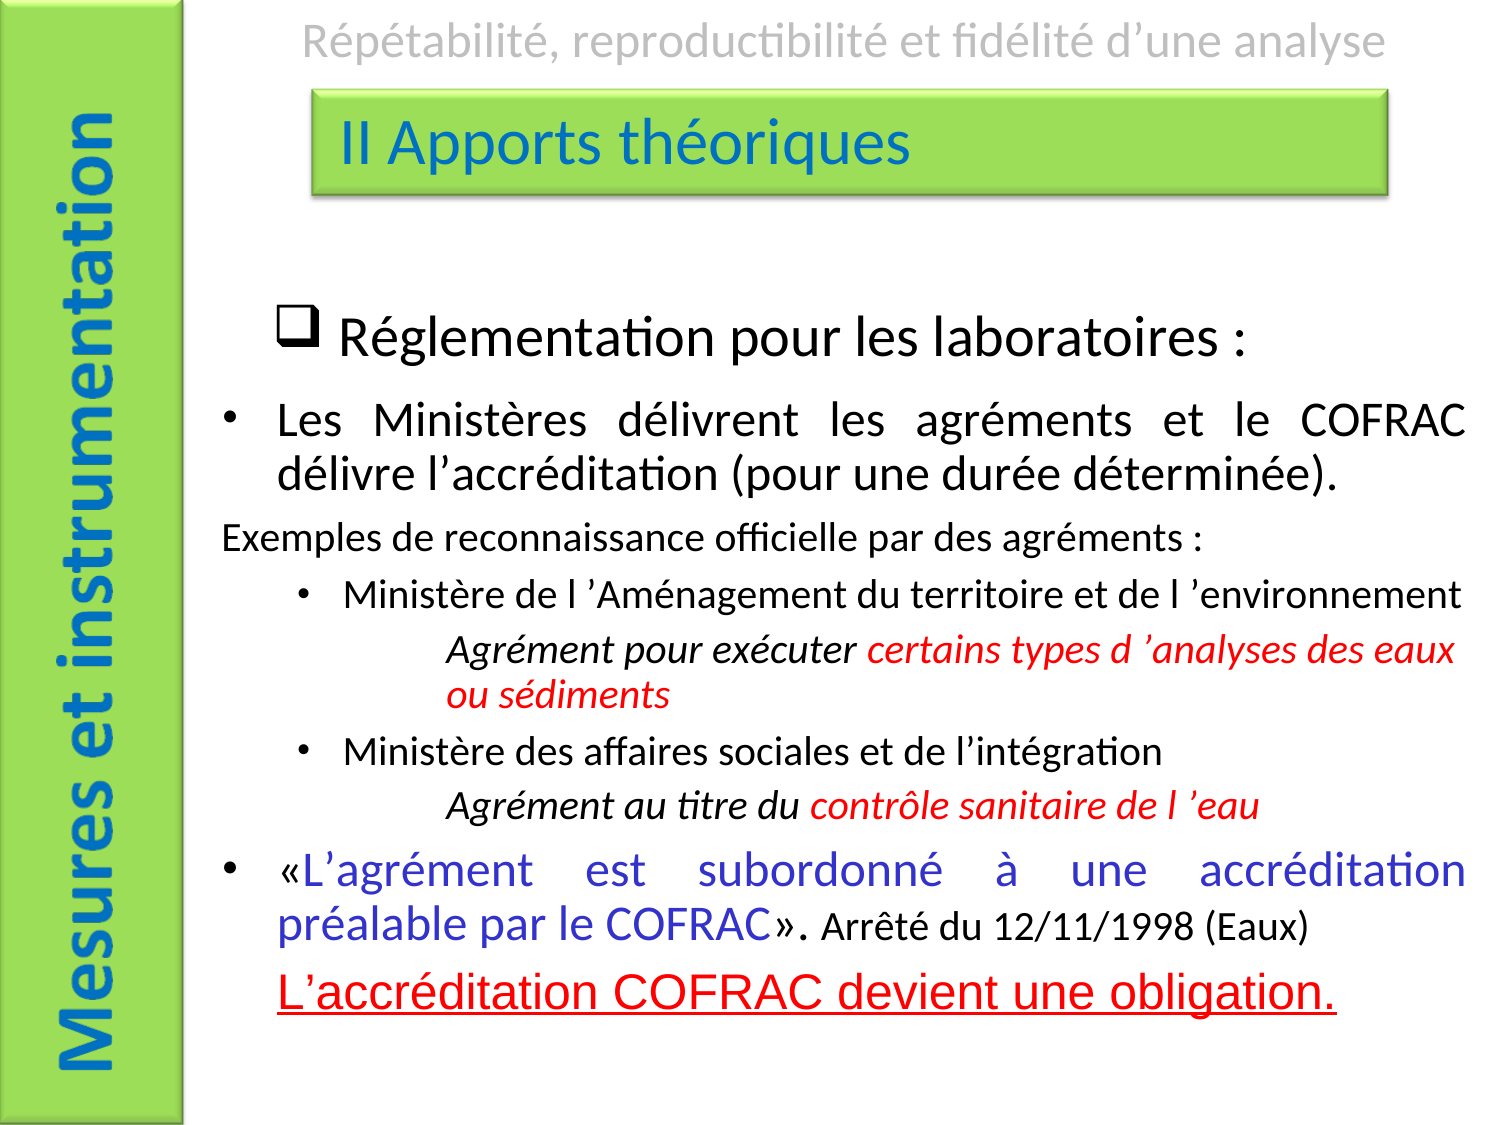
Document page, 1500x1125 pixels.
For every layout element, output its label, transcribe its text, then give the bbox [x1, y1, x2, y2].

text_box II Apports théoriques [324, 90, 1388, 186]
picture [0, 0, 192, 1125]
text_box Réglementation pour les laboratoires : [183, 290, 1500, 398]
text_box Les Ministères délivrent les agréments et le COFRAC délivre l’accréditation (pour une durée déterminée). Exemples de reconnaissance officielle par des agréments : Ministère de l ’Aménagement du territoire et de l ’environnement Agrément pour exécuter certains types d ’analyses des eaux ou sédiments Ministère des affaires sociales et de l’intégration Agrément au titre du contrôle sanitaire de l ’eau «L’agrément est subordonné à une accréditation préalable par le COFRAC». Arrêté du 12/11/1998 (Eaux) L’accréditation COFRAC devient une obligation. [206, 385, 1483, 1071]
picture [303, 84, 1397, 209]
text_box Répétabilité, reproductibilité et fidélité d’une analyse [206, 0, 1483, 76]
